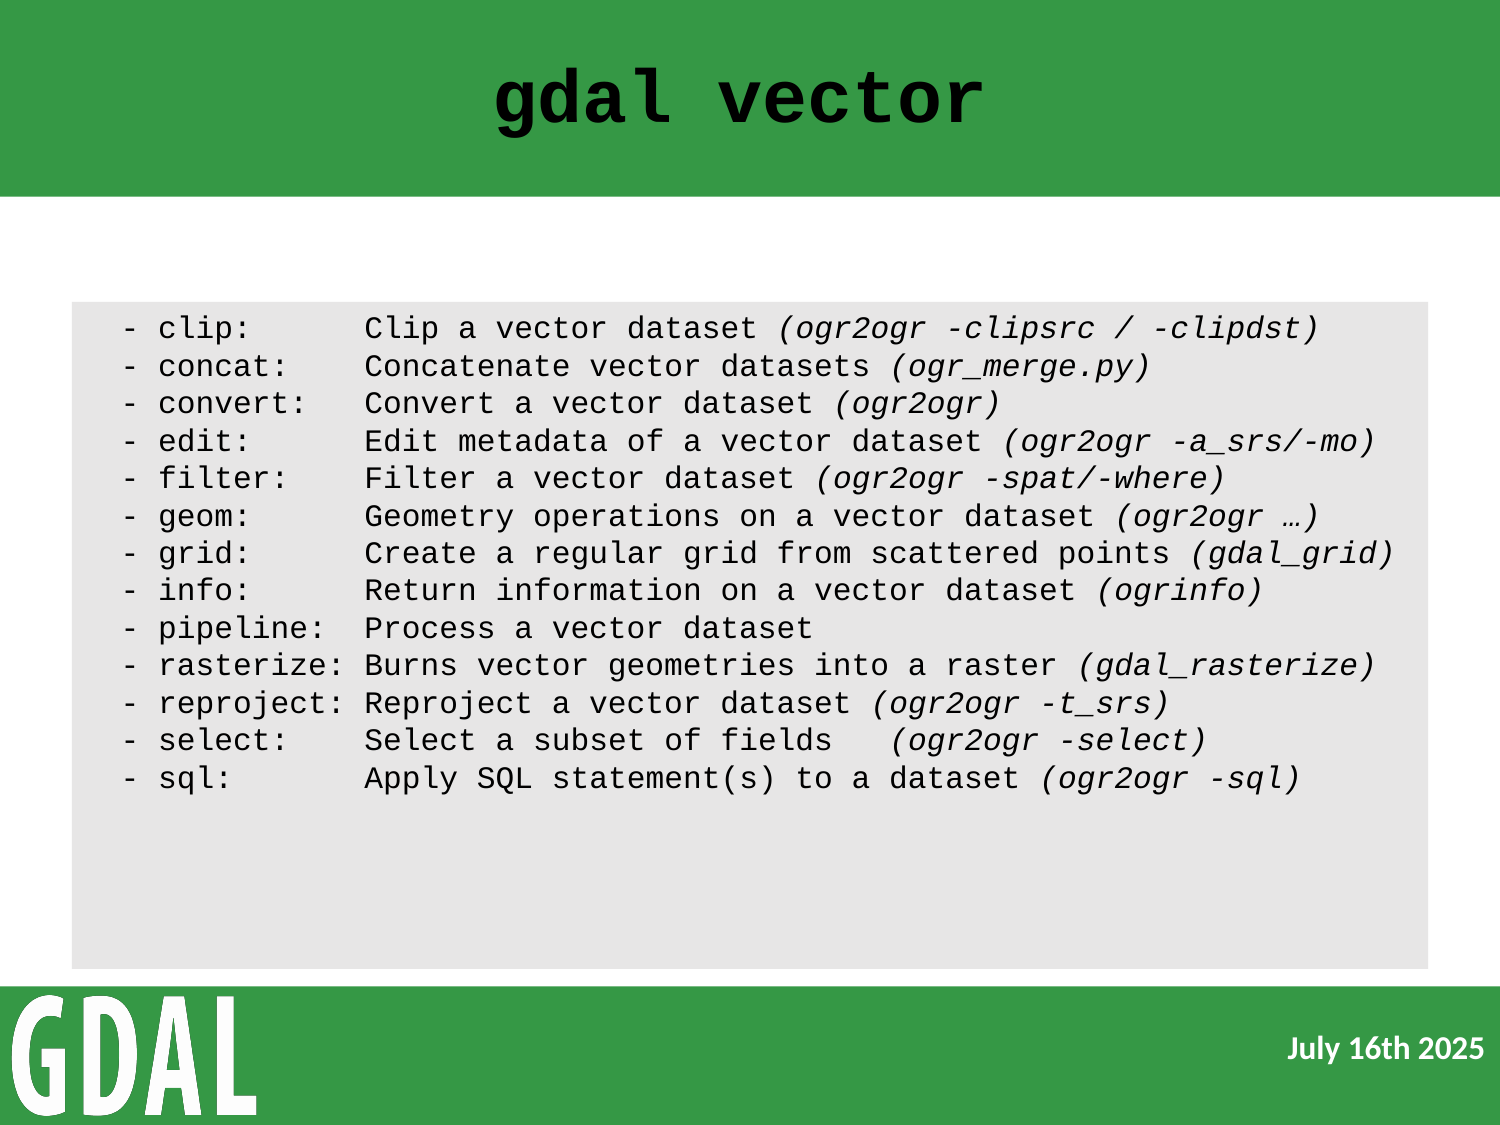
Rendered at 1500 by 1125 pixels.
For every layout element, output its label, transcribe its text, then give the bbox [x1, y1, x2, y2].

list - clip: Clip a vector dataset (ogr2ogr -clipsrc / -clipdst) - concat: Concatenate vector datasets (ogr_merge.py) - convert: Convert a vector dataset (ogr2ogr) - edit: Edit metadata of a vector dataset (ogr2ogr -a_srs/-mo) - filter: Filter a vector dataset (ogr2ogr -spat/-where) - geom: Geometry operations on a vector dataset (ogr2ogr …) - grid: Create a regular grid from scattered points (gdal_grid) - info: Return information on a vector dataset (ogrinfo) - pipeline: Process a vector dataset - rasterize: Burns vector geometries into a raster (gdal_rasterize) - reproject: Reproject a vector dataset (ogr2ogr -t_srs) - select: Select a subset of fields (ogr2ogr -select) - sql: Apply SQL statement(s) to a dataset (ogr2ogr -sql) [71, 301, 1429, 969]
title gdal vector [0, 0, 1500, 197]
picture [11, 995, 257, 1116]
